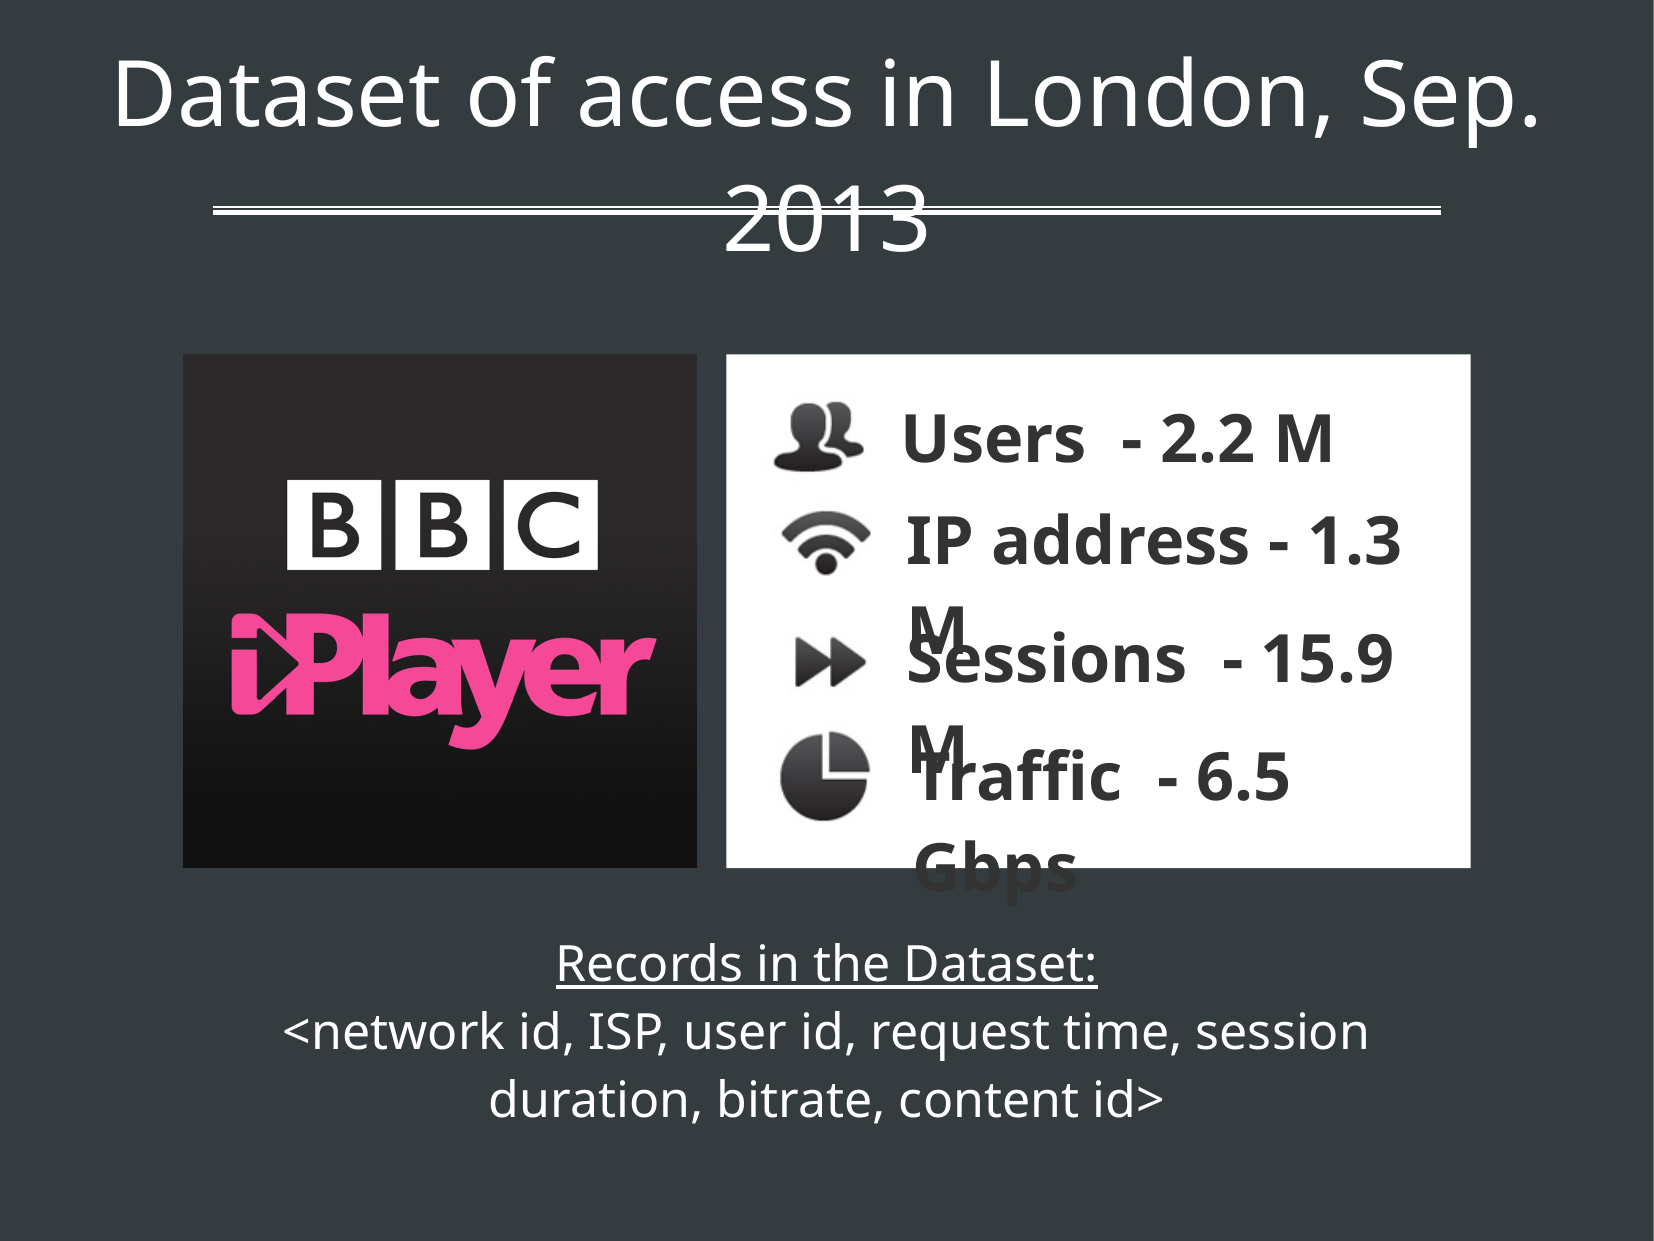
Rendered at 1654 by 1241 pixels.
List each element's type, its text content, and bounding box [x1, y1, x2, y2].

text_box [726, 354, 1471, 869]
text_box Sessions - 15.9 M [891, 603, 1471, 721]
text_box [1017, 862, 1031, 869]
picture [0, 0, 1654, 1241]
title Dataset of access in London, Sep. 2013 [82, 49, 1572, 257]
text_box Users - 2.2 M [885, 383, 1400, 501]
text_box IP address - 1.3 M [891, 485, 1471, 603]
text_box [975, 862, 989, 869]
text_box Records in the Dataset: <network id, ISP, user id, request time, session duration, bitrate, content id> [177, 920, 1477, 1241]
text_box Traffic - 6.5 Gbps [897, 721, 1477, 839]
